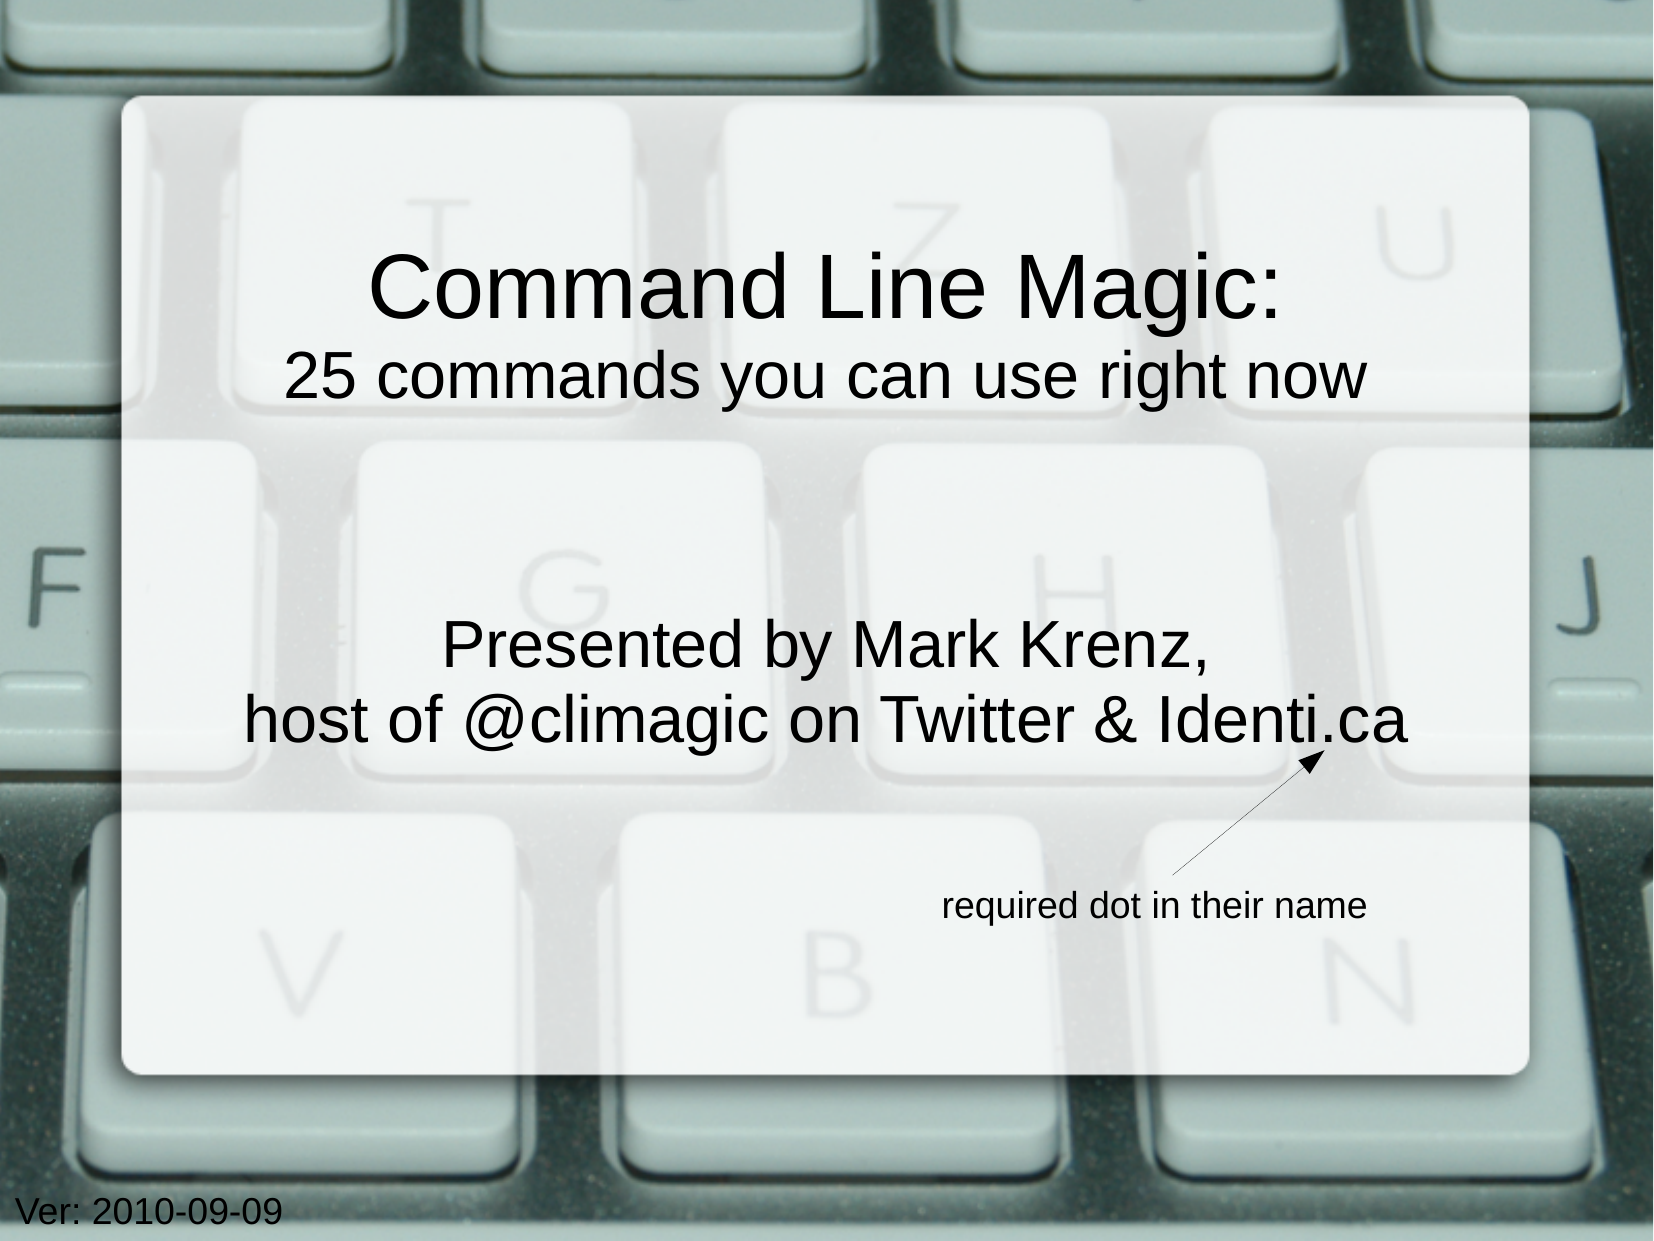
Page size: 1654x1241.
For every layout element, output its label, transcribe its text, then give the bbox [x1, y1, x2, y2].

picture [0, 0, 1654, 1241]
text_box required dot in their name [926, 877, 1383, 935]
text_box Ver: 2010-09-09 [0, 1183, 298, 1241]
subtitle Presented by Mark Krenz, host of @climagic on Twitter & Identi.ca [147, 411, 1506, 953]
title Command Line Magic: 25 commands you can use right now [141, 30, 1512, 413]
